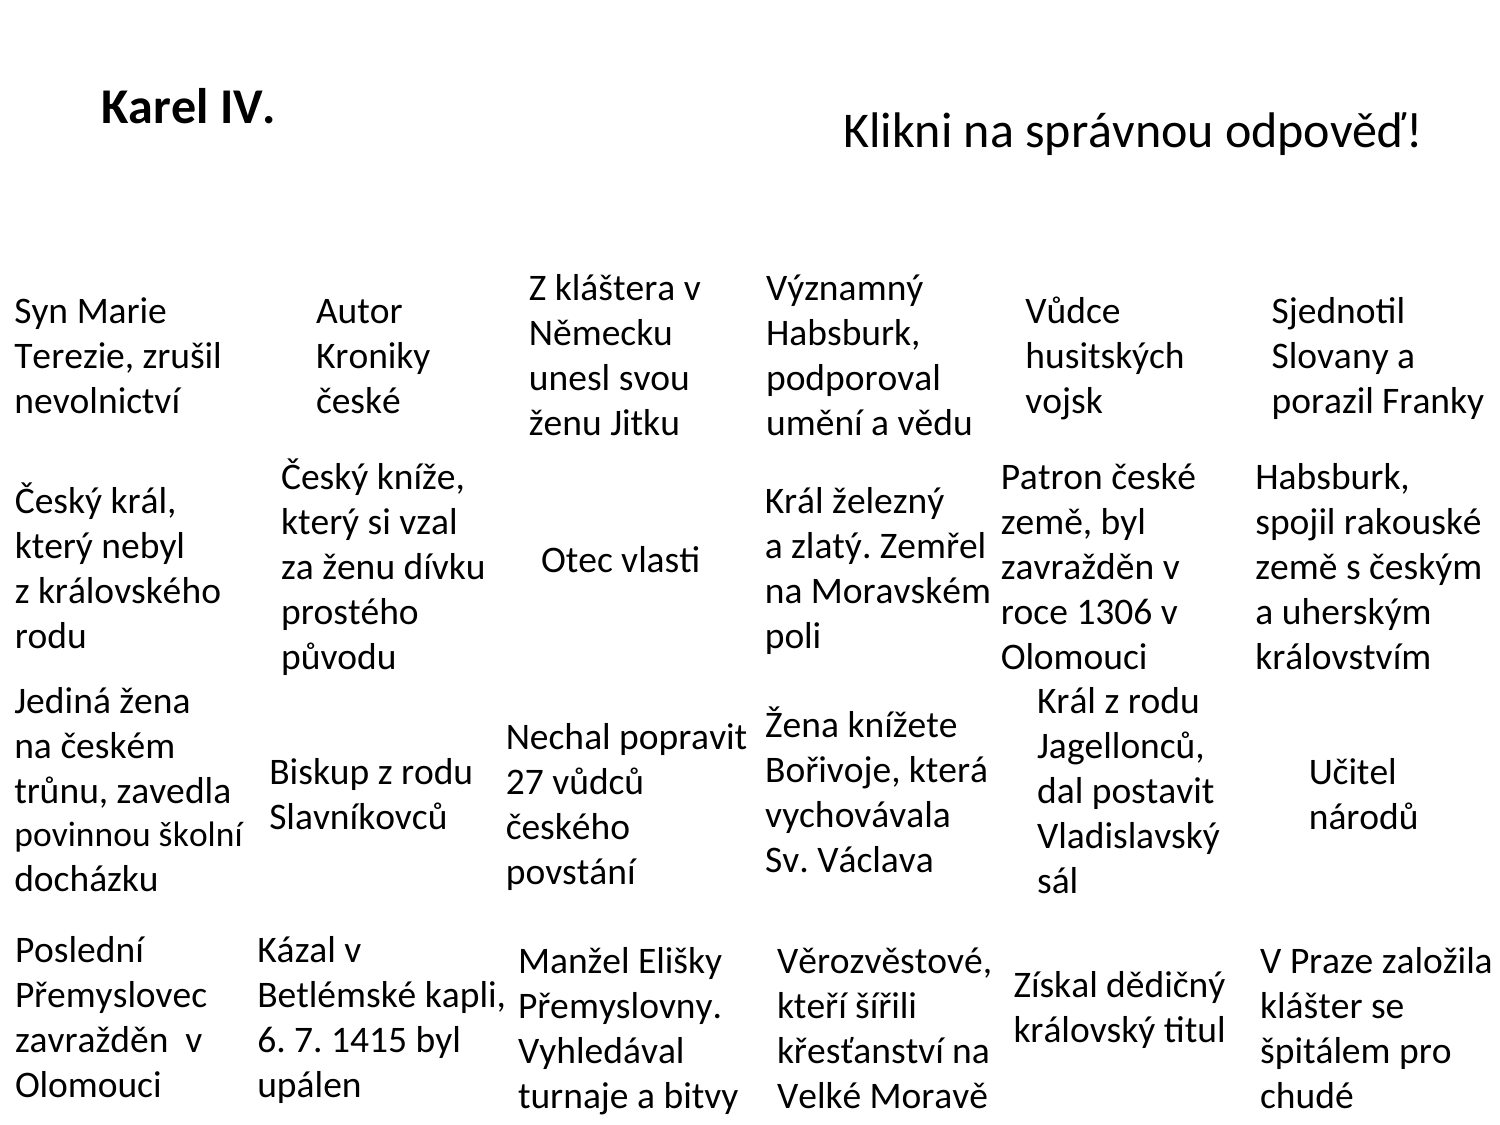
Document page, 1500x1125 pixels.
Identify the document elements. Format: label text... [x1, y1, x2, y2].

text_box Král z rodu Jagellonců, dal postavit Vladislavský sál [1022, 668, 1235, 910]
table_cell [750, 901, 1000, 1125]
text_box V Praze založila klášter se špitálem pro chudé [1237, 928, 1500, 1124]
table_cell [1000, 901, 1250, 952]
text_box Věrozvěstové, kteří šířili křesťanství na Velké Moravě [762, 928, 1008, 1124]
text_box Poslední Přemyslovec zavražděn v Olomouci [0, 916, 232, 1125]
table_cell [750, 664, 985, 677]
text_box Jediná žena na českém trůnu, zavedla povinnou školní docházku [0, 668, 259, 907]
text_box Klikni na správnou odpověď! [828, 90, 1438, 166]
text_box Vůdce husitských vojsk [1010, 278, 1200, 430]
table_cell [750, 888, 1000, 901]
text_box Nechal popravit 27 vůdců českého povstání [491, 704, 763, 900]
text_box Biskup z rodu Slavníkovců [254, 739, 489, 846]
text_box Patron české země, byl zavražděn v roce 1306 v Olomouci [985, 444, 1212, 685]
text_box Karel IV. [86, 66, 292, 142]
text_box Sjednotil Slovany a porazil Franky [1256, 278, 1500, 430]
table_header [750, 229, 1000, 453]
text_box Otec vlasti [526, 527, 716, 588]
table_header [250, 229, 500, 453]
table_cell [1250, 677, 1500, 901]
table_header [500, 229, 750, 453]
table_cell [1250, 901, 1500, 928]
text_box Habsburk, spojil rakouské země s českým a uherským královstvím [1240, 444, 1498, 685]
table_cell [750, 677, 1000, 692]
text_box Významný Habsburk, podporoval umění a vědu [751, 255, 988, 451]
text_box Kázal v Betlémské kapli, 6. 7. 1415 byl upálen [242, 916, 522, 1113]
table_cell [1000, 1058, 1250, 1125]
text_box Syn Marie Terezie, zrušil nevolnictví [0, 278, 237, 430]
table_cell [250, 901, 500, 916]
text_box Získal dědičný královský titul [998, 952, 1237, 1058]
table_cell [1235, 677, 1250, 901]
table_cell [1212, 453, 1240, 677]
table_cell [250, 453, 266, 677]
text_box Autor Kroniky české [301, 278, 446, 430]
table_cell [250, 1113, 500, 1125]
text_box Učitel národů [1294, 739, 1434, 846]
table_cell [0, 453, 250, 668]
table_cell [0, 907, 250, 1125]
text_box Z kláštera v Německu unesl svou ženu Jitku [514, 255, 725, 451]
text_box Český kníže, který si vzal za ženu dívku prostého původu [266, 444, 501, 685]
table_cell [259, 677, 500, 901]
table_cell [500, 677, 750, 704]
table_cell [501, 453, 750, 677]
text_box Manžel Elišky Přemyslovny. Vyhledával turnaje a bitvy [503, 928, 754, 1124]
text_box Král železný a zlatý. Zemřel na Moravském poli [749, 467, 985, 664]
table_cell [1000, 685, 1022, 901]
text_box Český král, který nebyl z královského rodu [0, 467, 237, 664]
table_cell [500, 1113, 750, 1125]
text_box Žena knížete Bořivoje, která vychovávala Sv. Václava [750, 692, 1004, 888]
table_cell [500, 901, 750, 928]
table_header [1250, 229, 1500, 453]
table_cell [750, 453, 985, 467]
table_header [1000, 229, 1250, 453]
table_header [0, 229, 250, 453]
